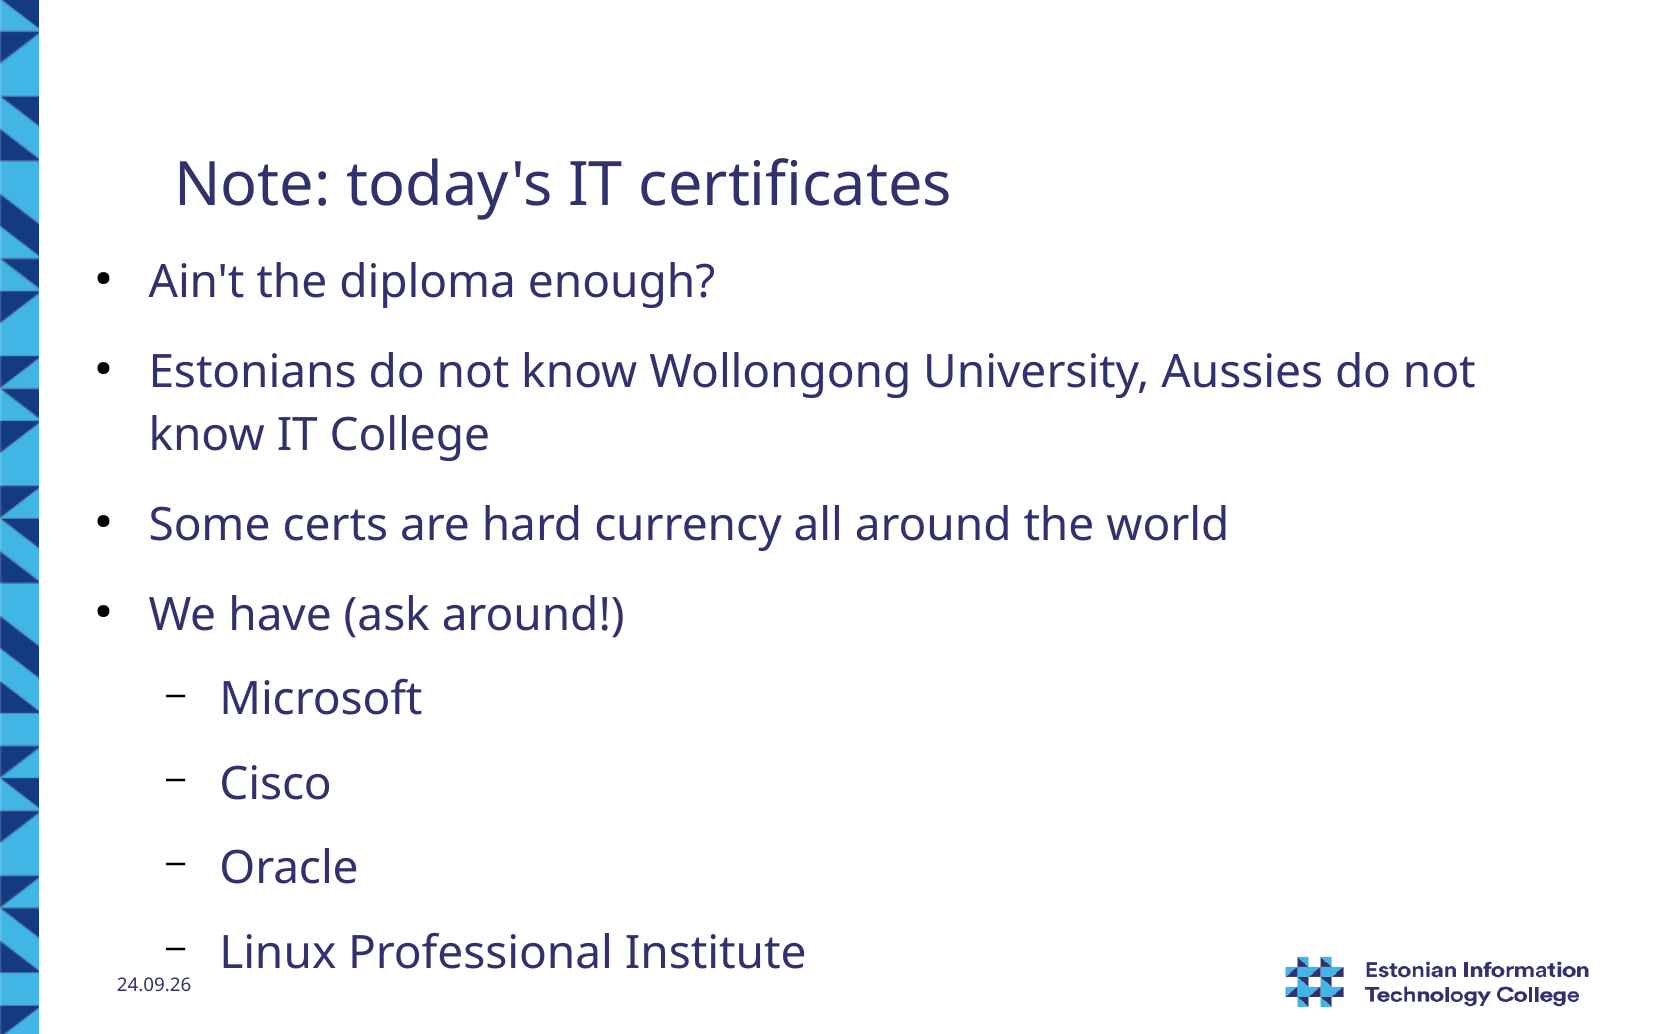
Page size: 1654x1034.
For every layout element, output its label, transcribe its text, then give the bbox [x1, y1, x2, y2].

list Ain't the diploma enough? Estonians do not know Wollongong University, Aussies do not know IT College Some certs are hard currency all around the world We have (ask around!) Microsoft Cisco Oracle Linux Professional Institute [77, 248, 1490, 987]
title Note: today's IT certificates [174, 95, 1310, 248]
